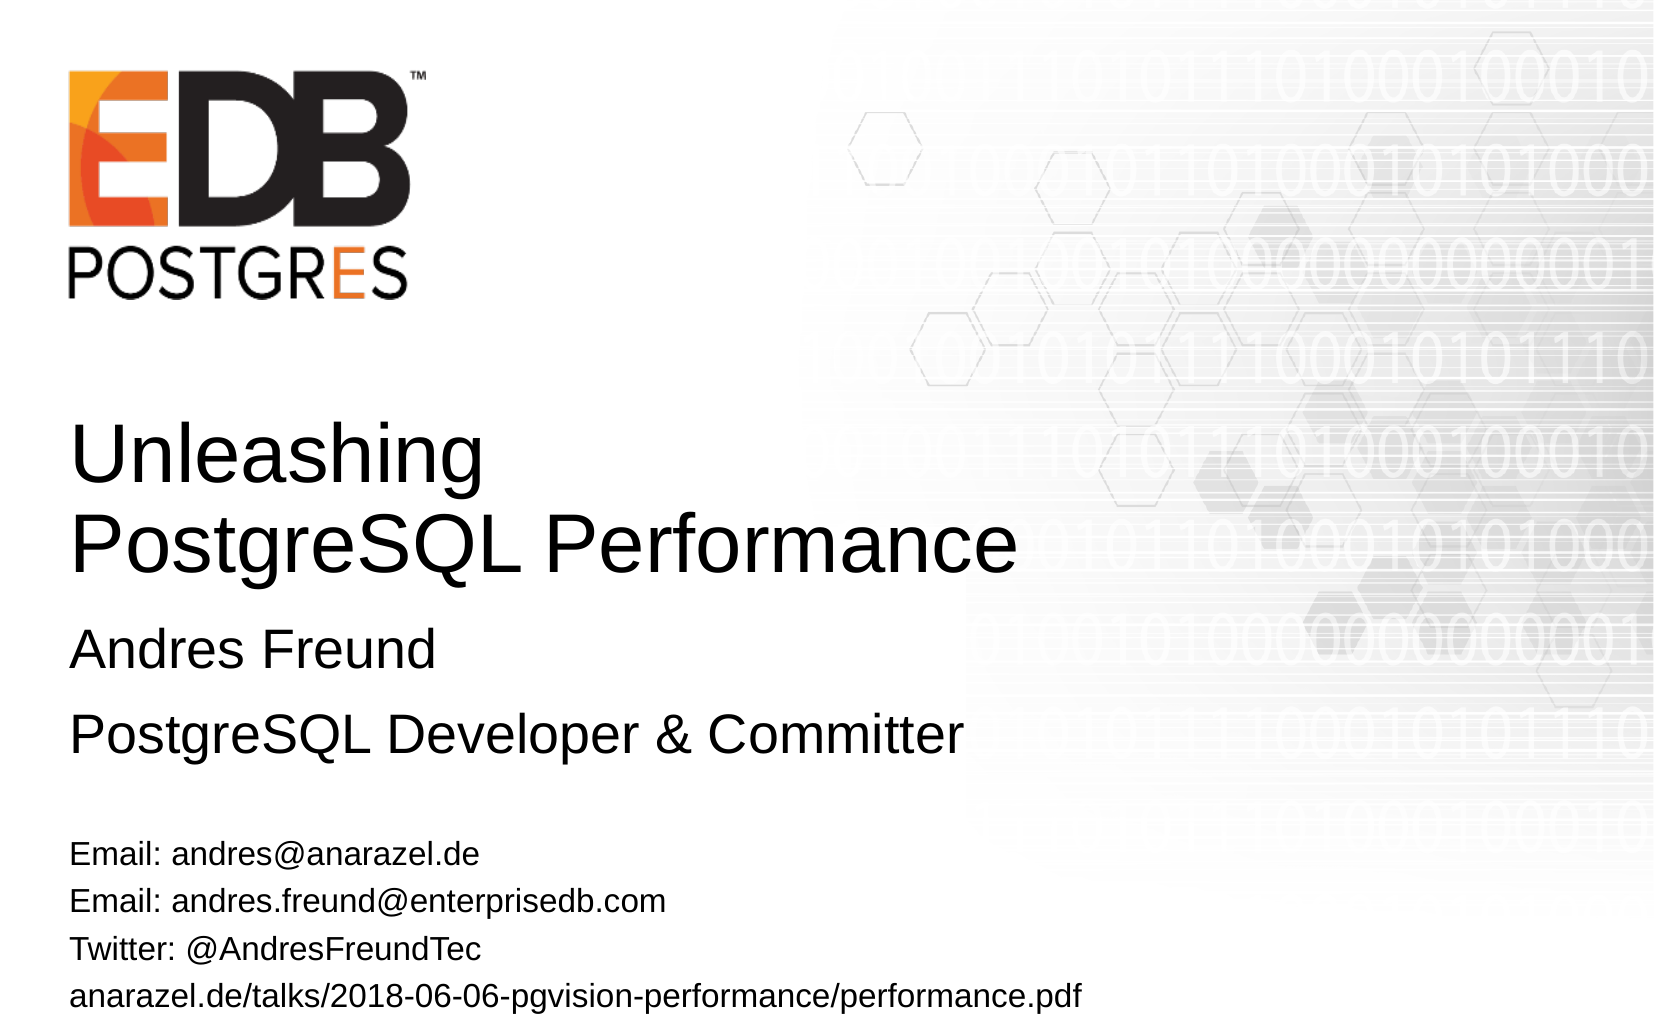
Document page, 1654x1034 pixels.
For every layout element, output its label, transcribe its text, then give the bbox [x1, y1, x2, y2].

list Email: andres@anarazel.de Email: andres.freund@enterprisedb.com Twitter: @AndresFreundTec anarazel.de/talks/2018-06-06-pgvision-performance/performance.pdf [54, 825, 1275, 973]
title Unleashing PostgreSQL Performance [55, 403, 1276, 609]
picture [14, 15, 426, 300]
list Andres Freund PostgreSQL Developer & Committer [54, 613, 1275, 752]
